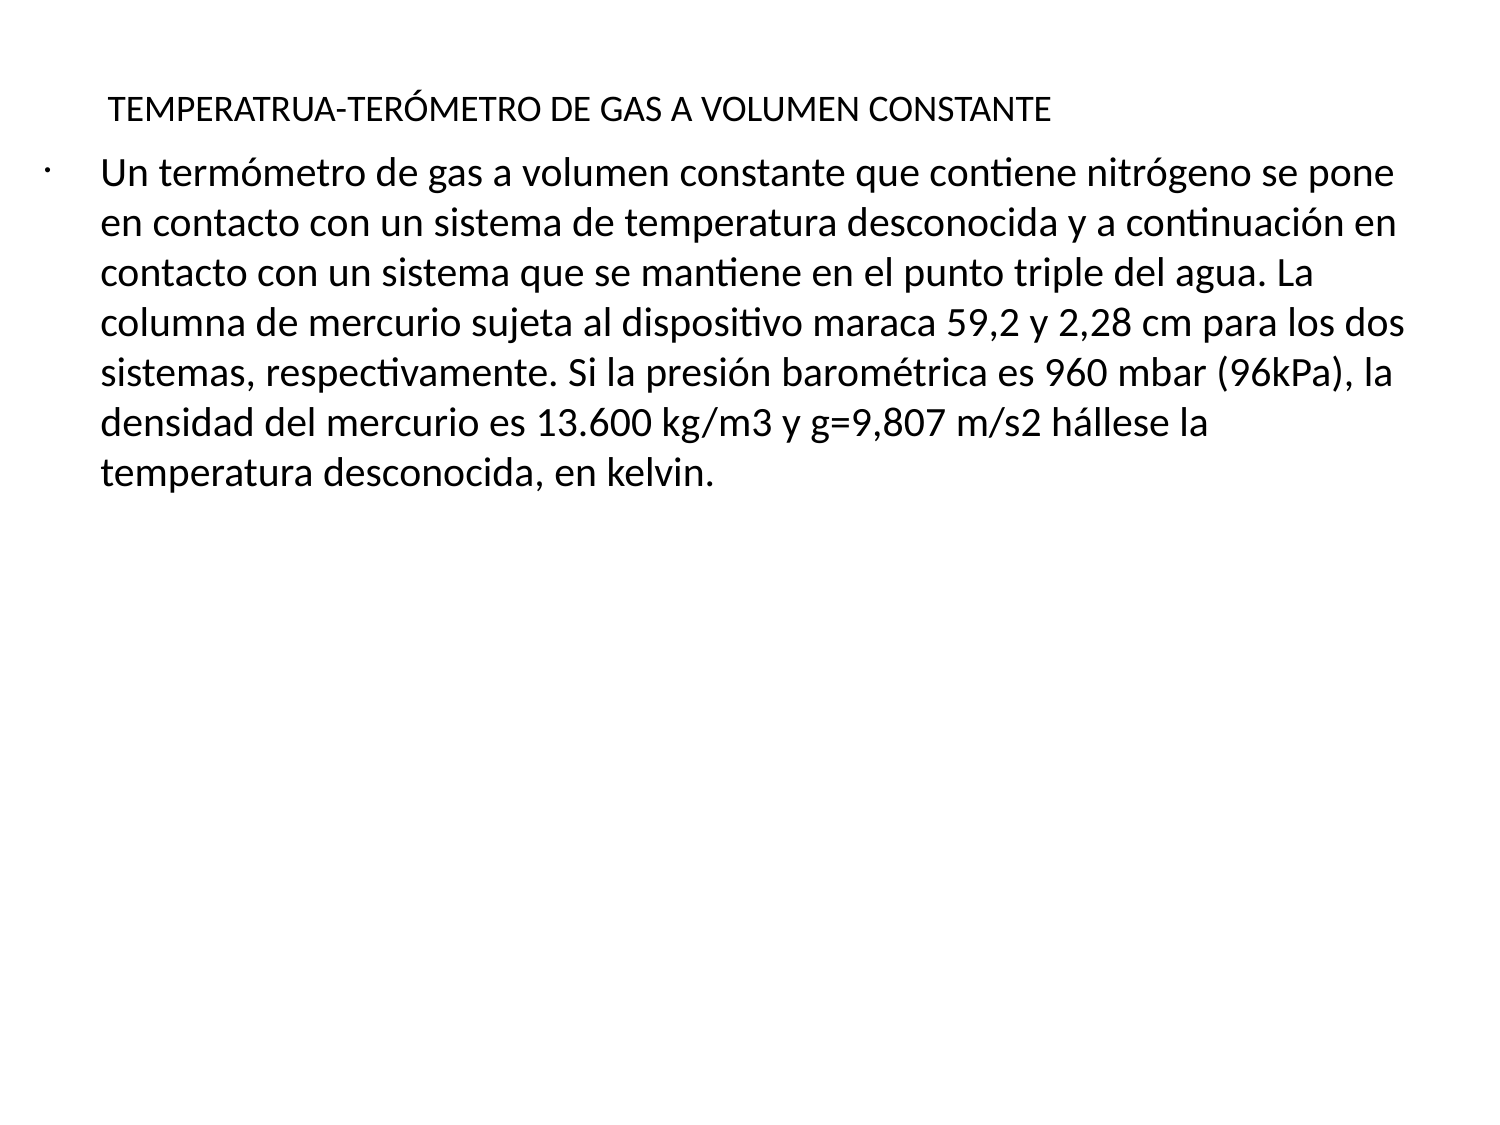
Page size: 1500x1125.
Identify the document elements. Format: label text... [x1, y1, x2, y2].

text_box TEMPERATRUA-TERÓMETRO DE GAS A VOLUMEN CONSTANTE [92, 76, 1068, 137]
list Un termómetro de gas a volumen constante que contiene nitrógeno se pone en contacto con un sistema de temperatura desconocida y a continuación en contacto con un sistema que se mantiene en el punto triple del agua. La columna de mercurio sujeta al dispositivo maraca 59,2 y 2,28 cm para los dos sistemas, respectivamente. Si la presión barométrica es 960 mbar (96kPa), la densidad del mercurio es 13.600 kg/m3 y g=9,807 m/s2 hállese la temperatura desconocida, en kelvin. [29, 137, 1436, 402]
